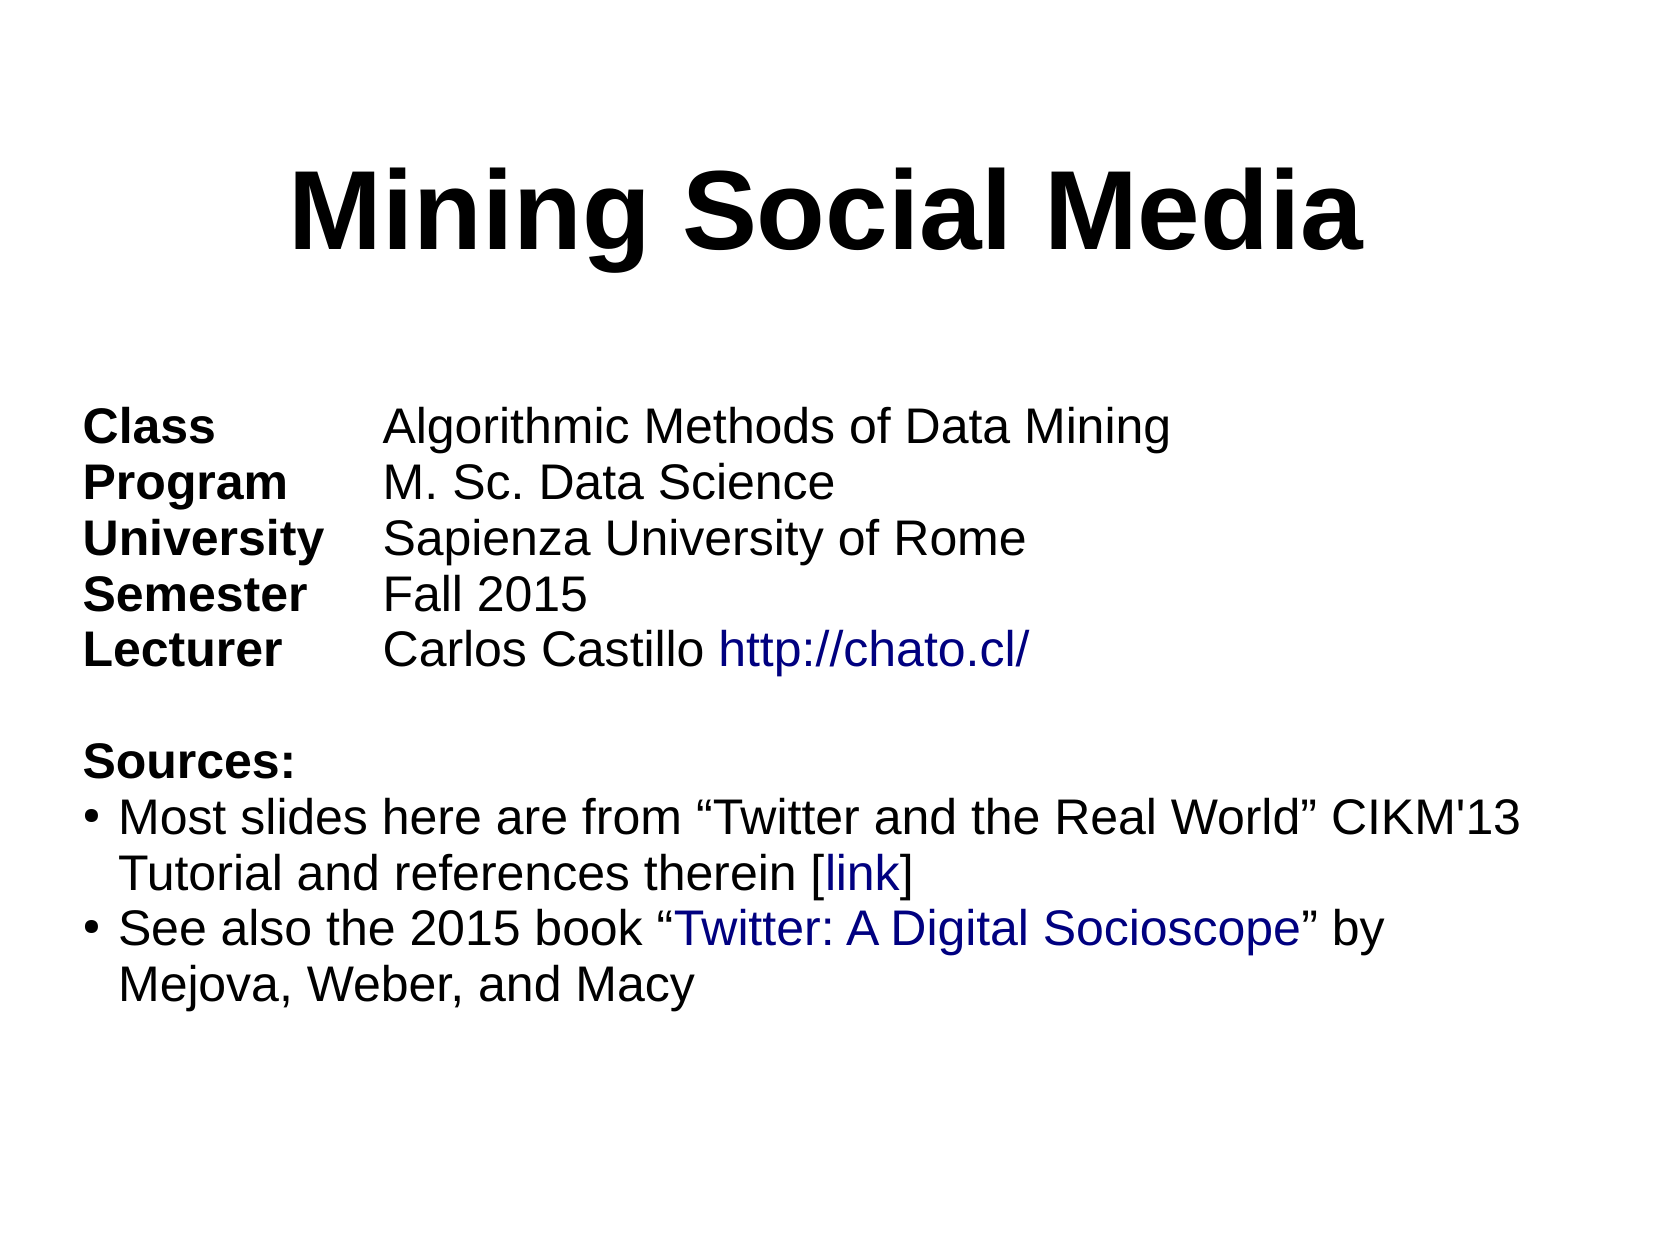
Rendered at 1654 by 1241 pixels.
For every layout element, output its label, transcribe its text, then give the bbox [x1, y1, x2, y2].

subtitle Mining Social Media Class Algorithmic Methods of Data Mining Program M. Sc. Data Science University Sapienza University of Rome Semester Fall 2015 Lecturer Carlos Castillo http://chato.cl/ Sources: Most slides here are from “Twitter and the Real World” CIKM'13 Tutorial and references therein [link] See also the 2015 book “Twitter: A Digital Socioscope” by Mejova, Weber, and Macy [82, 49, 1571, 1111]
chart [769, 591, 888, 651]
